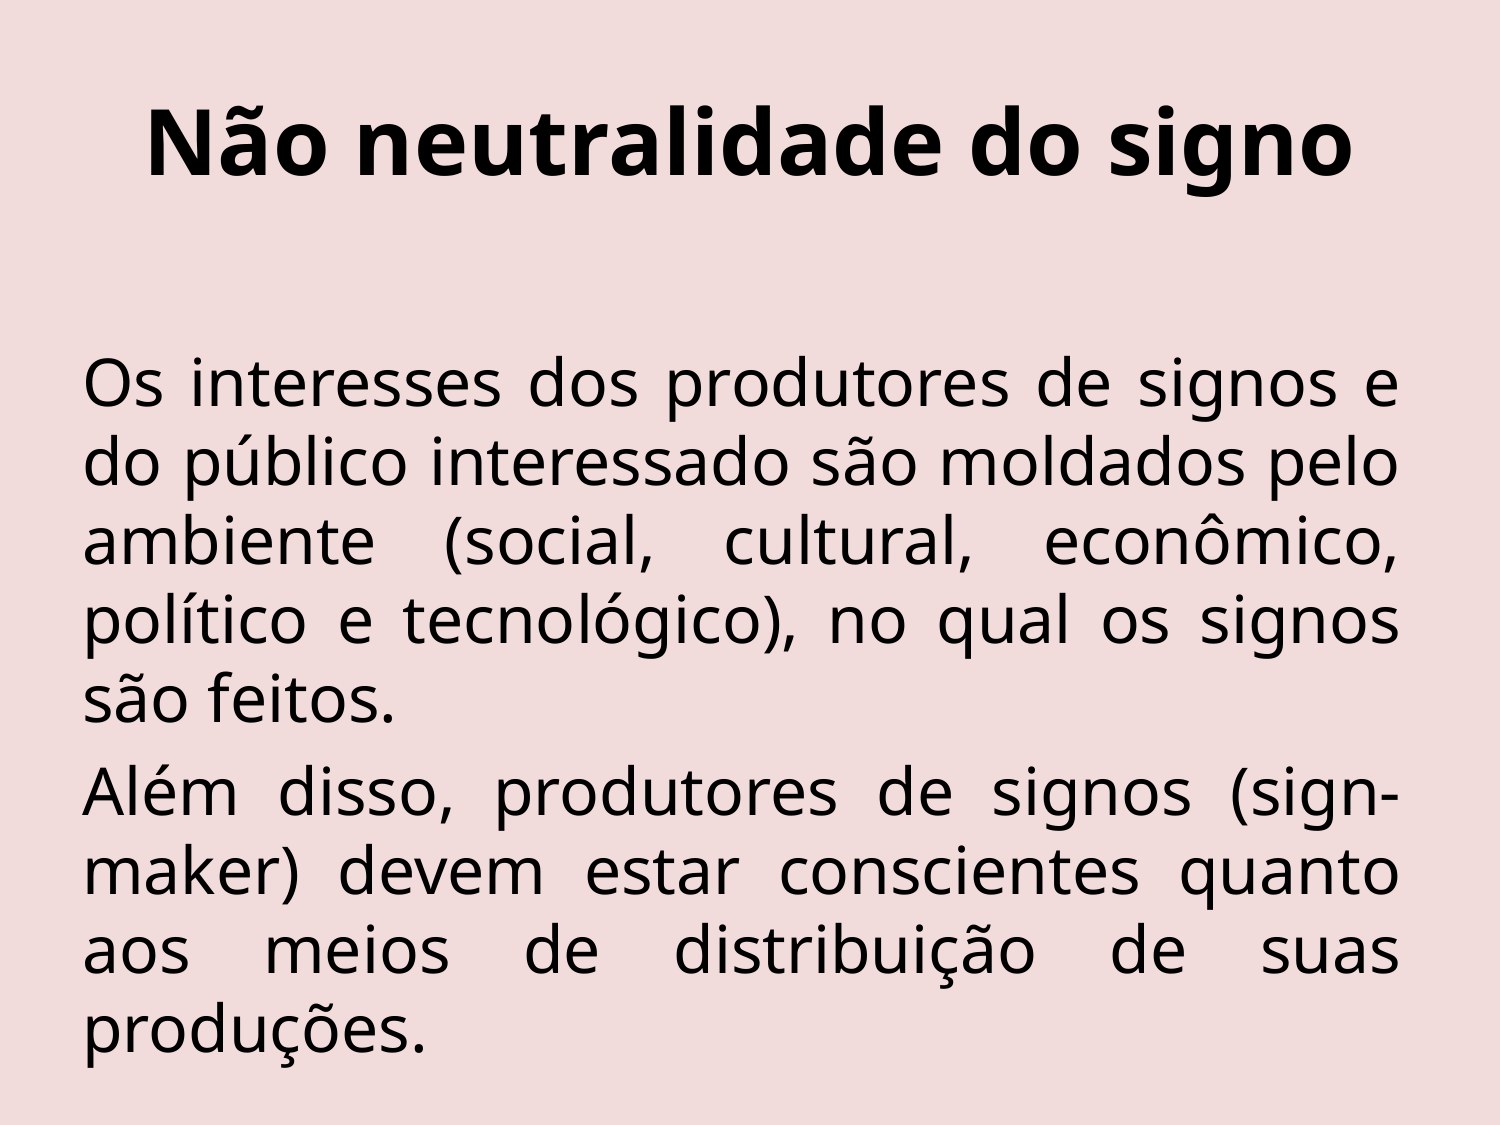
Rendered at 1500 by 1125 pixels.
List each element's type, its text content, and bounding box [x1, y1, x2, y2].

title Não neutralidade do signo [75, 45, 1425, 233]
list Os interesses dos produtores de signos e do público interessado são moldados pelo ambiente (social, cultural, econômico, político e tecnológico), no qual os signos são feitos. Além disso, produtores de signos (sign-maker) devem estar conscientes quanto aos meios de distribuição de suas produções. [67, 332, 1418, 1075]
